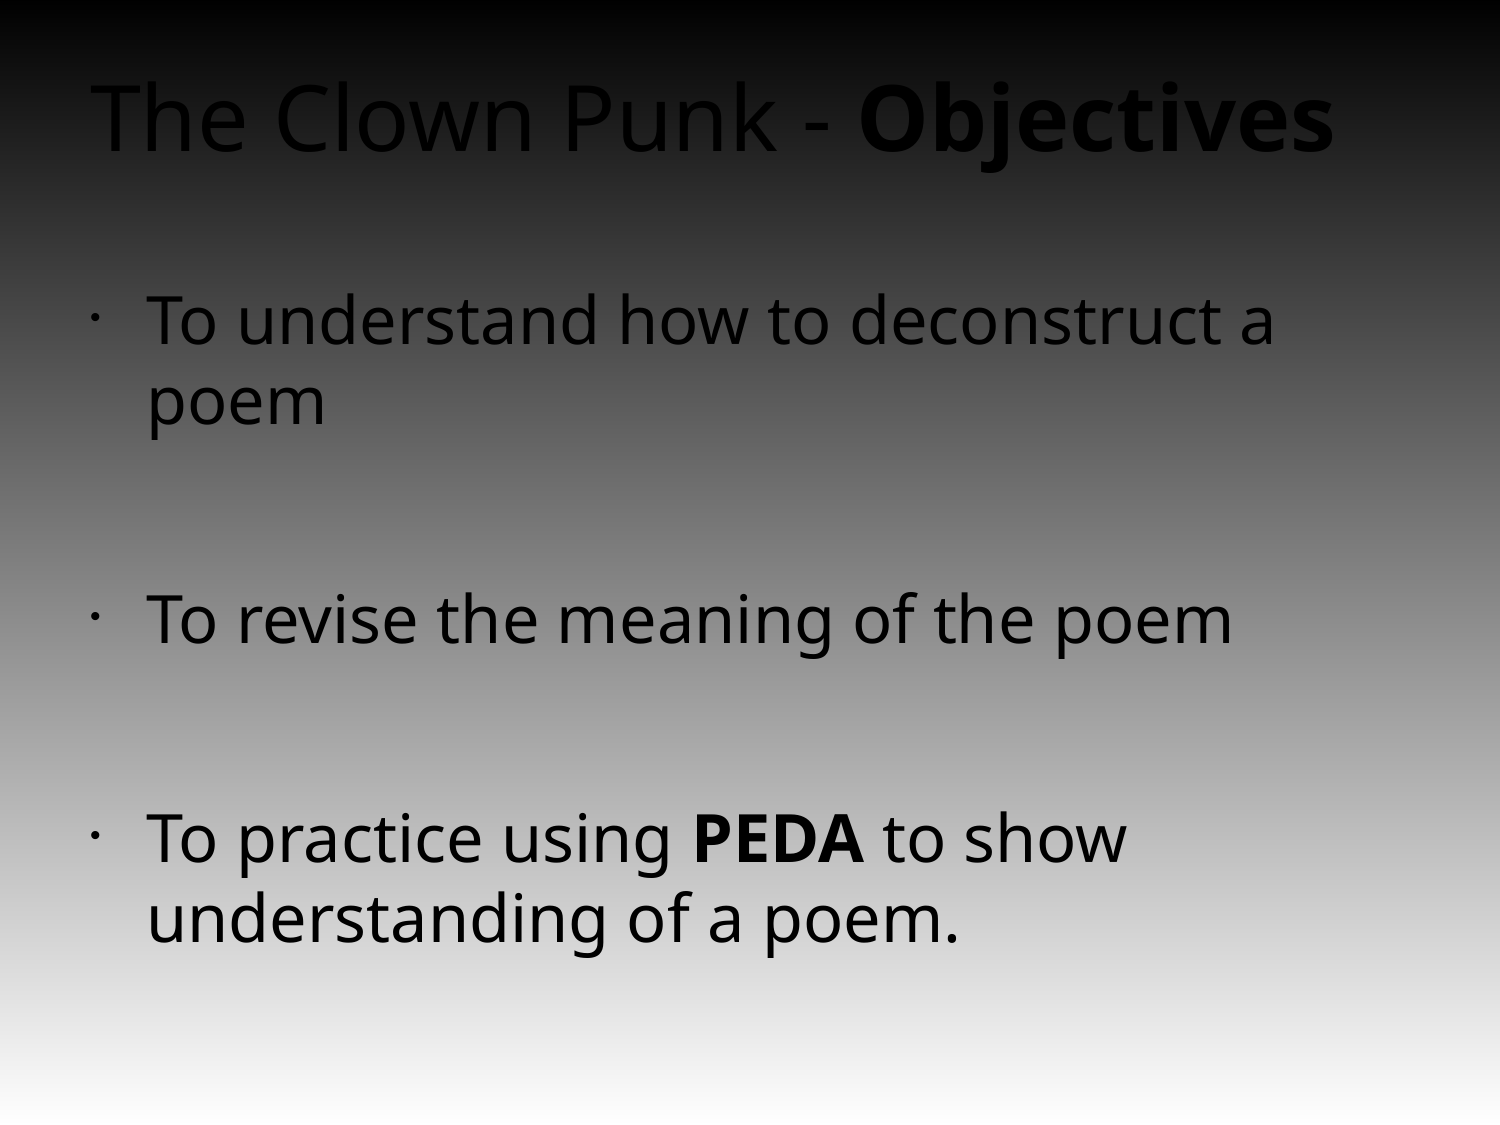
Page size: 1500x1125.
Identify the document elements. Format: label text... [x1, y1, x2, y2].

title The Clown Punk - Objectives [75, 45, 1425, 233]
list To understand how to deconstruct a poem To revise the meaning of the poem To practice using PEDA to show understanding of a poem. [75, 262, 1425, 1005]
